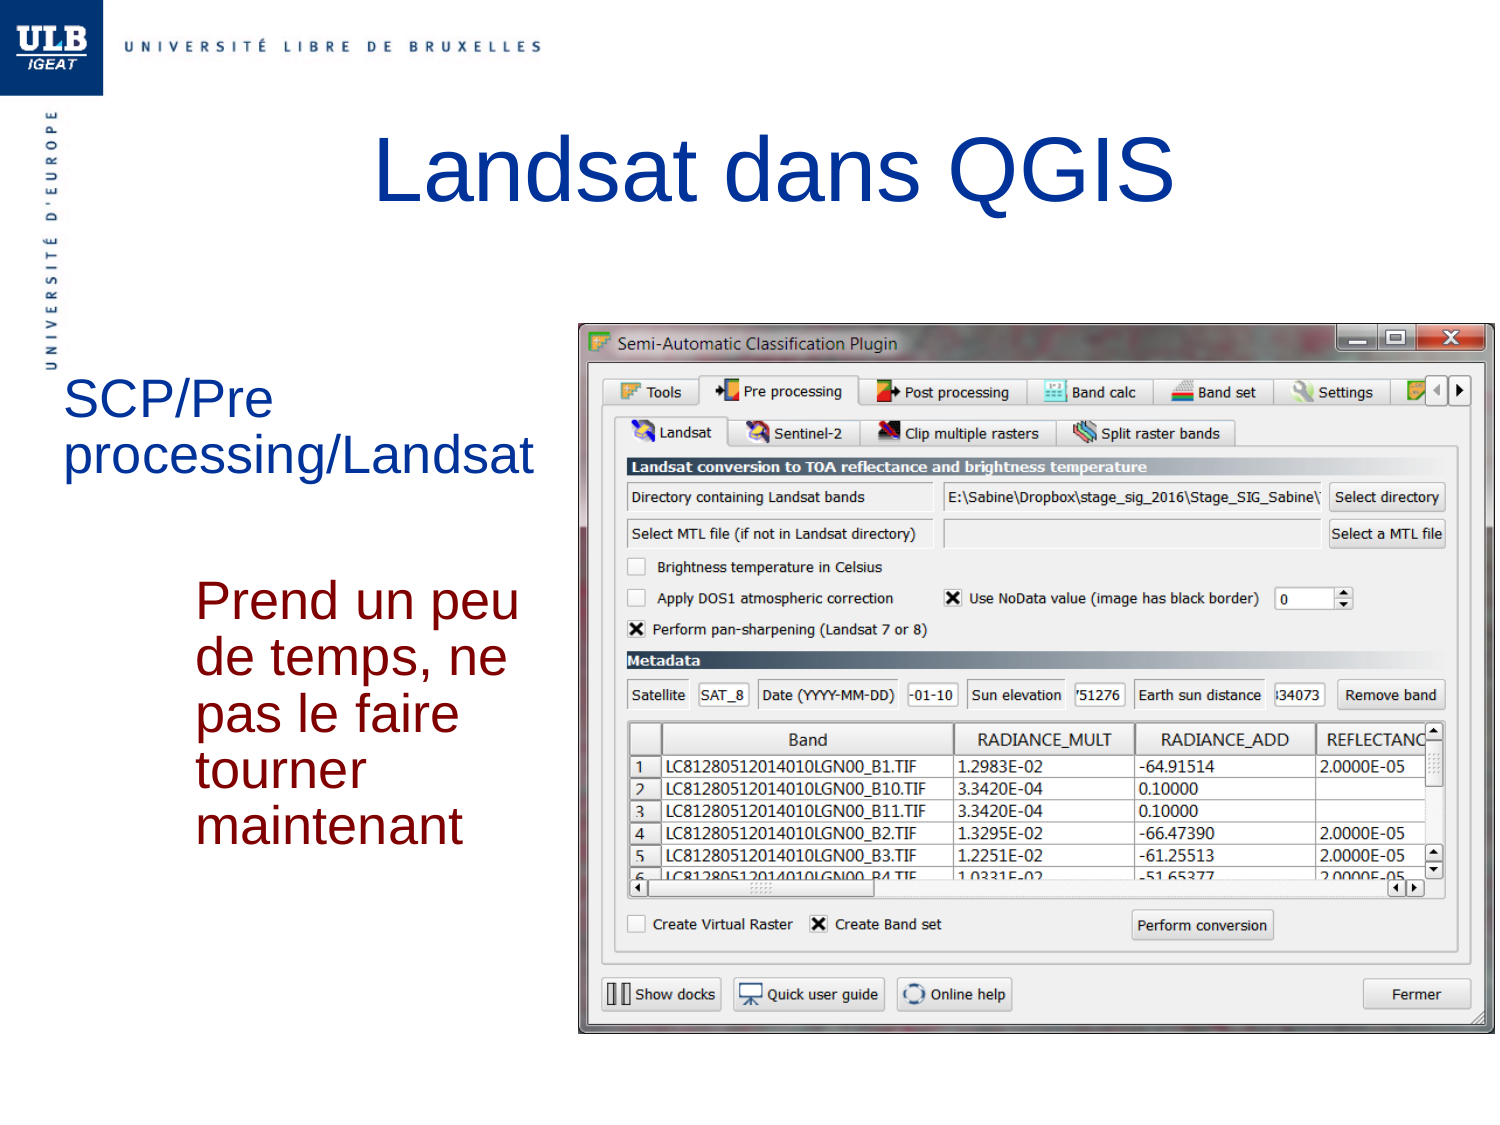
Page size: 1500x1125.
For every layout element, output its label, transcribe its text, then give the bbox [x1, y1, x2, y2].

list [96, 250, 1447, 1034]
picture [0, 0, 1500, 1125]
title Landsat dans QGIS [129, 86, 1421, 259]
list SCP/Pre processing/Landsat Prend un peu de temps, ne pas le faire tourner maintenant [7, 295, 562, 1088]
